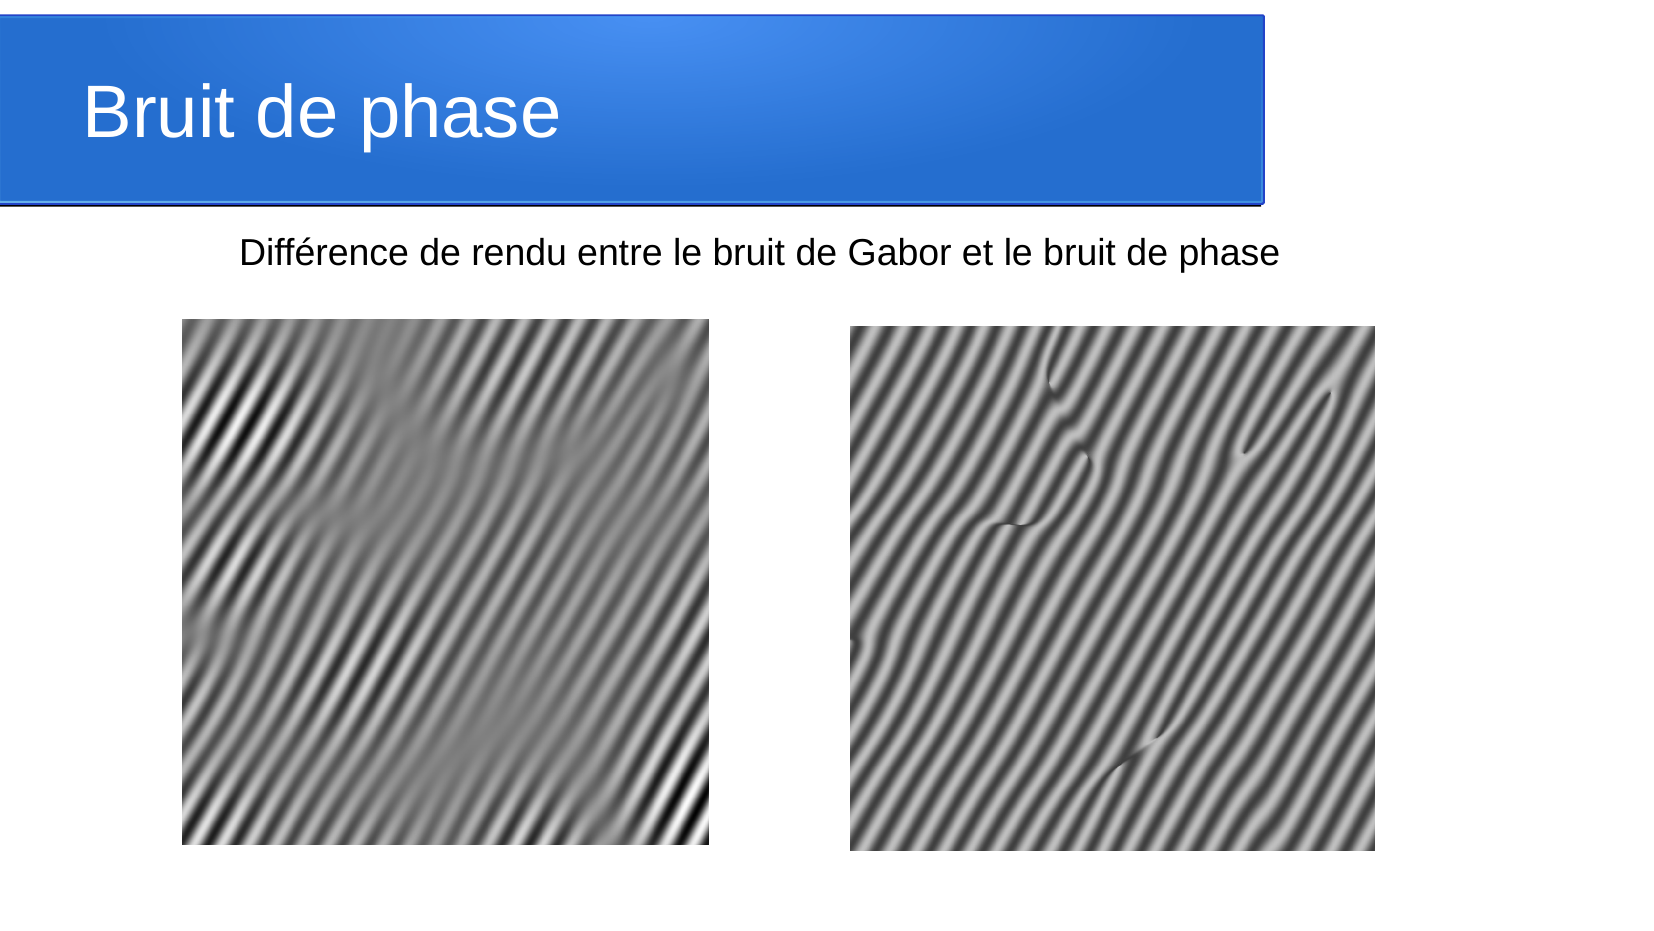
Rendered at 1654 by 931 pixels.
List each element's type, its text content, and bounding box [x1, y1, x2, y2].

picture [182, 319, 709, 845]
text_box Différence de rendu entre le bruit de Gabor et le bruit de phase [224, 224, 1323, 296]
title Bruit de phase [82, 35, 1235, 189]
picture [850, 326, 1375, 851]
